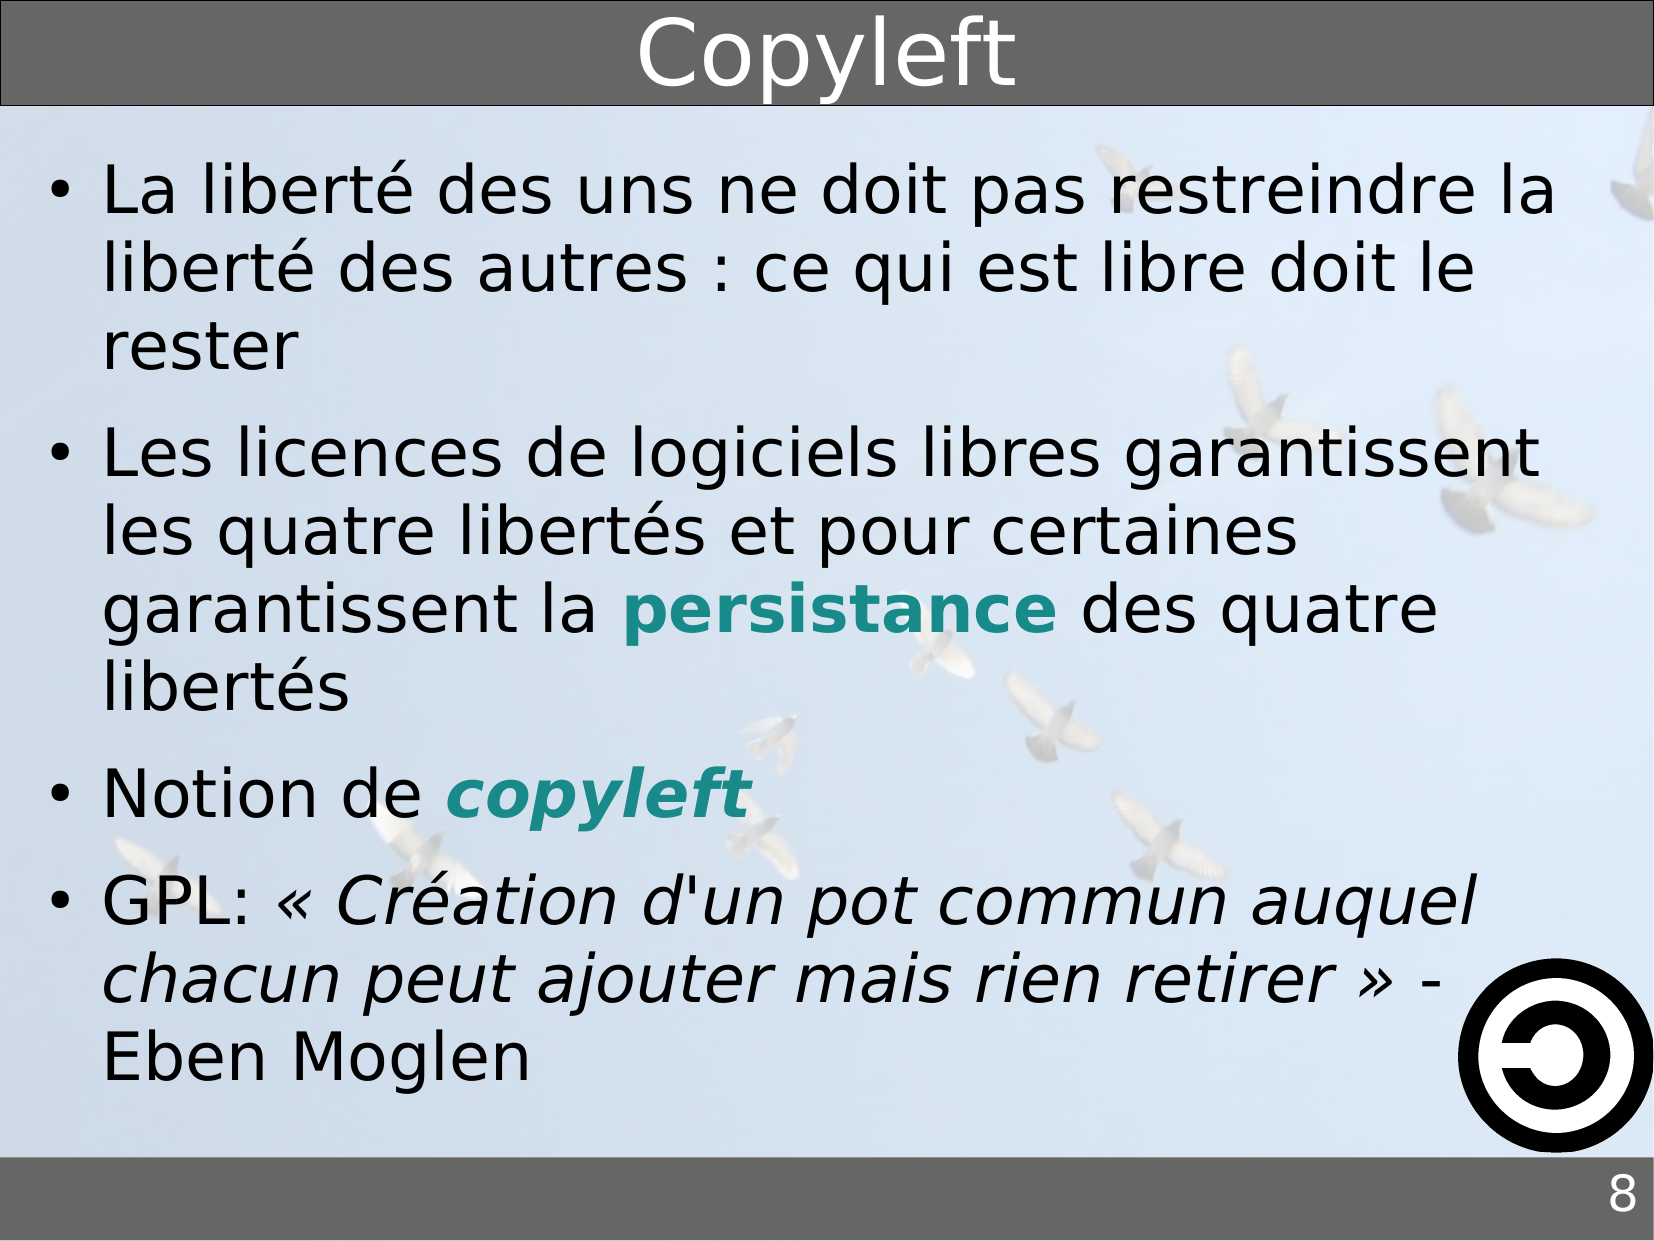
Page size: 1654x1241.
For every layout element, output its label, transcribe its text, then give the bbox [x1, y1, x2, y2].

title Copyleft [0, 0, 1654, 108]
picture [1458, 958, 1654, 1153]
list La liberté des uns ne doit pas restreindre la liberté des autres : ce qui est libre doit le rester Les licences de logiciels libres garantissent les quatre libertés et pour certaines garantissent la persistance des quatre libertés Notion de copyleft GPL: « Création d'un pot commun auquel chacun peut ajouter mais rien retirer » - Eben Moglen [30, 151, 1600, 1124]
